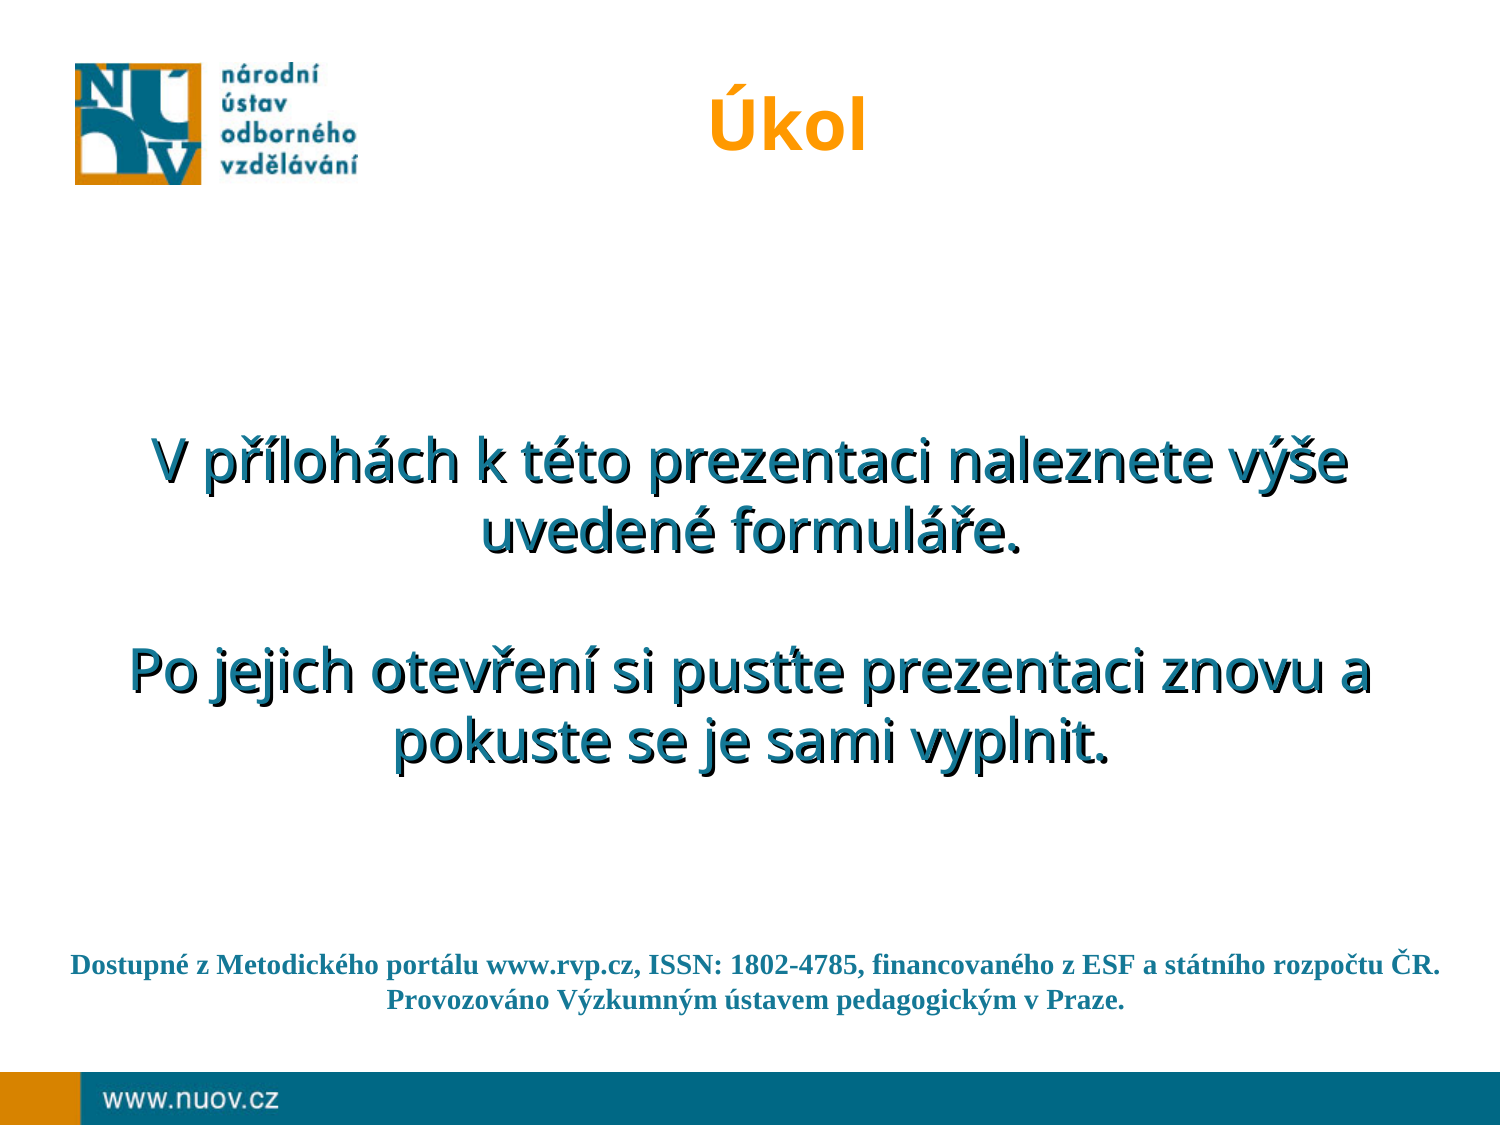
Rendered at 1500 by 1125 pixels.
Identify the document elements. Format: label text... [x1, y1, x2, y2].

text_box [0, 1072, 1500, 1125]
text_box [75, 62, 358, 185]
title Úkol [374, 24, 1475, 201]
text_box V přílohách k této prezentaci naleznete výše uvedené formuláře. Po jejich otevření si pusťte prezentaci znovu a pokuste se je sami vyplnit. [106, 414, 1394, 781]
text_box Dostupné z Metodického portálu www.rvp.cz, ISSN: 1802-4785, financovaného z ESF a státního rozpočtu ČR. Provozováno Výzkumným ústavem pedagogickým v Praze. [50, 937, 1463, 1004]
